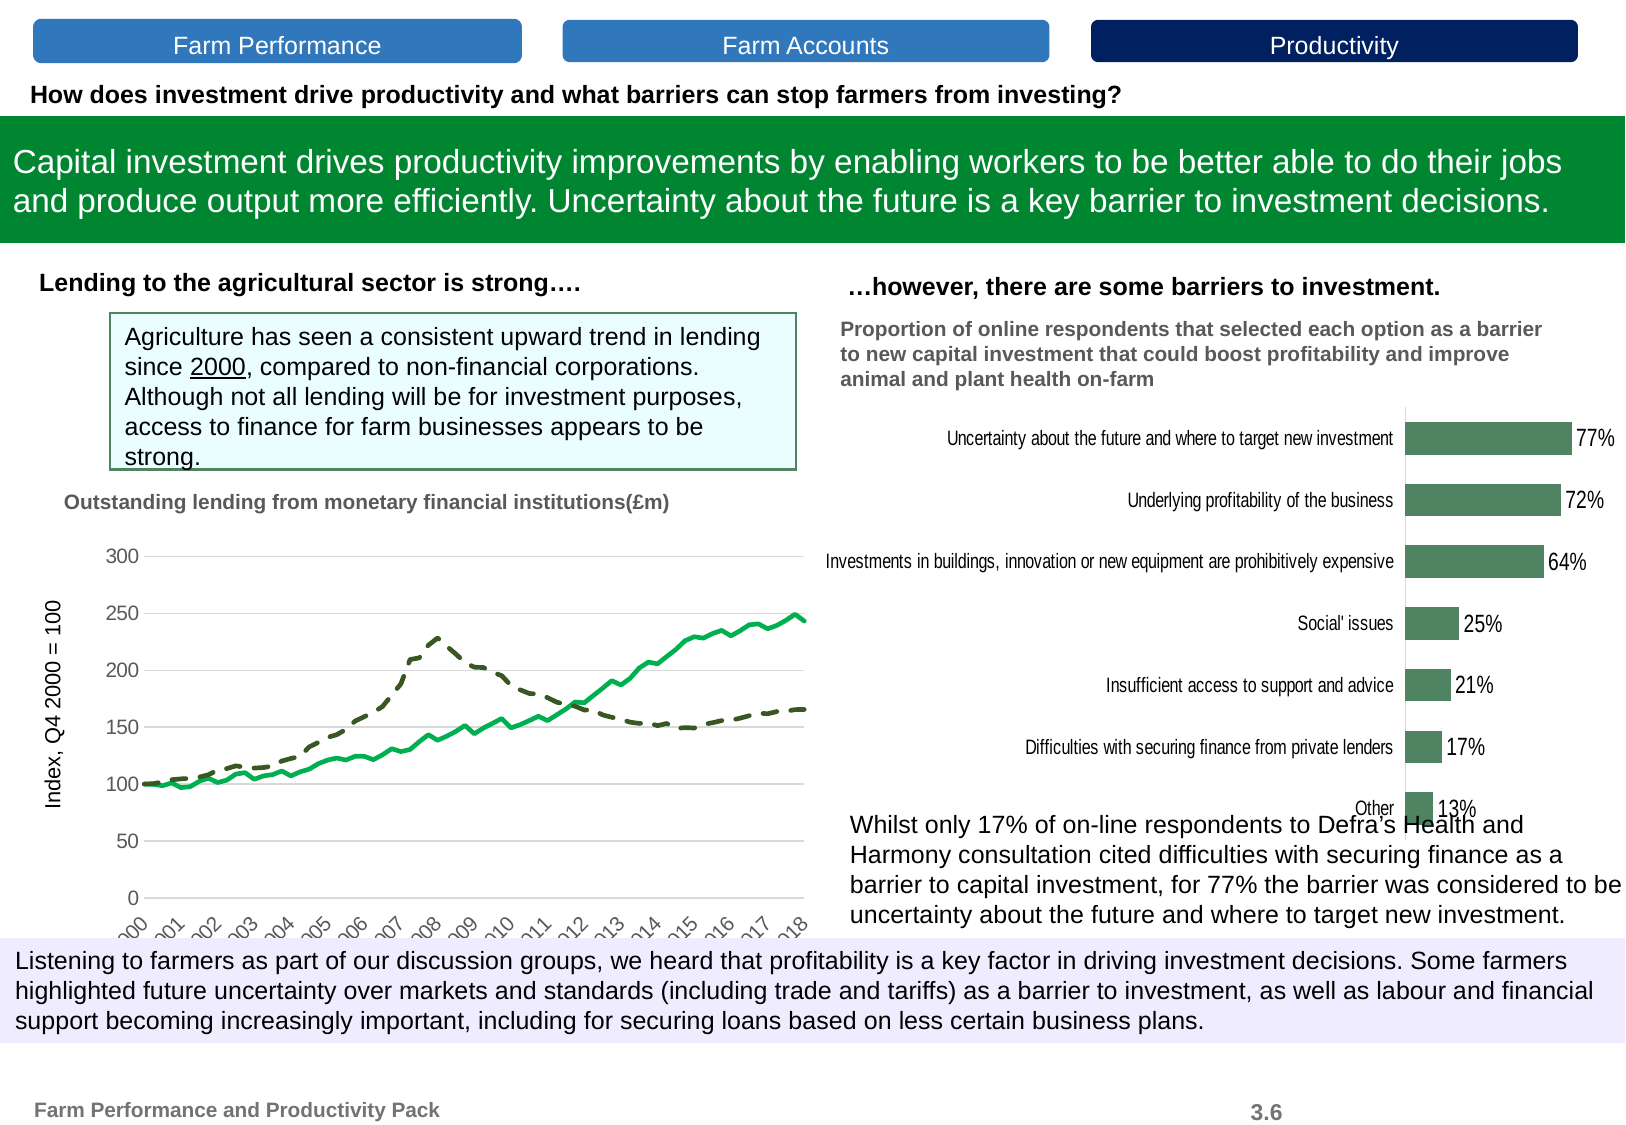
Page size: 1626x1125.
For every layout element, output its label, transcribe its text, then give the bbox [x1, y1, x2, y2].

text_box …however, there are some barriers to investment. [832, 263, 1625, 308]
text_box Proportion of online respondents that selected each option as a barrier to new capital investment that could boost profitability and improve animal and plant health on-farm [825, 309, 1579, 398]
text_box Index, Q4 2000 = 100 [31, 571, 75, 825]
text_box Farm Performance [34, 19, 521, 63]
text_box Farm Accounts [562, 19, 1050, 63]
text_box Productivity [1091, 19, 1578, 63]
text_box Agriculture has seen a consistent upward trend in lending since 2000, compared to non-financial corporations. Although not all lending will be for investment purposes, access to finance for farm businesses appears to be strong. [110, 313, 796, 469]
text_box Capital investment drives productivity improvements by enabling workers to be better able to do their jobs and produce output more efficiently. Uncertainty about the future is a key barrier to investment decisions. [0, 116, 1625, 243]
text_box 3.6 [1235, 1081, 1602, 1125]
text_box How does investment drive productivity and what barriers can stop farmers from investing? [14, 70, 1149, 116]
text_box Farm Performance and Productivity Pack [34, 1097, 440, 1122]
text_box Whilst only 17% of on-line respondents to Defra’s Health and Harmony consultation cited difficulties with securing finance as a barrier to capital investment, for 77% the barrier was considered to be uncertainty about the future and where to target new investment. [835, 801, 1625, 936]
text_box Outstanding lending from monetary financial institutions(£m) [49, 481, 808, 521]
chart [66, 398, 1615, 938]
text_box Listening to farmers as part of our discussion groups, we heard that profitability is a key factor in driving investment decisions. Some farmers highlighted future uncertainty over markets and standards (including trade and tariffs) as a barrier to investment, as well as labour and financial support becoming increasingly important, including for securing loans based on less certain business plans. [0, 938, 1625, 1043]
text_box Lending to the agricultural sector is strong…. [24, 259, 837, 304]
